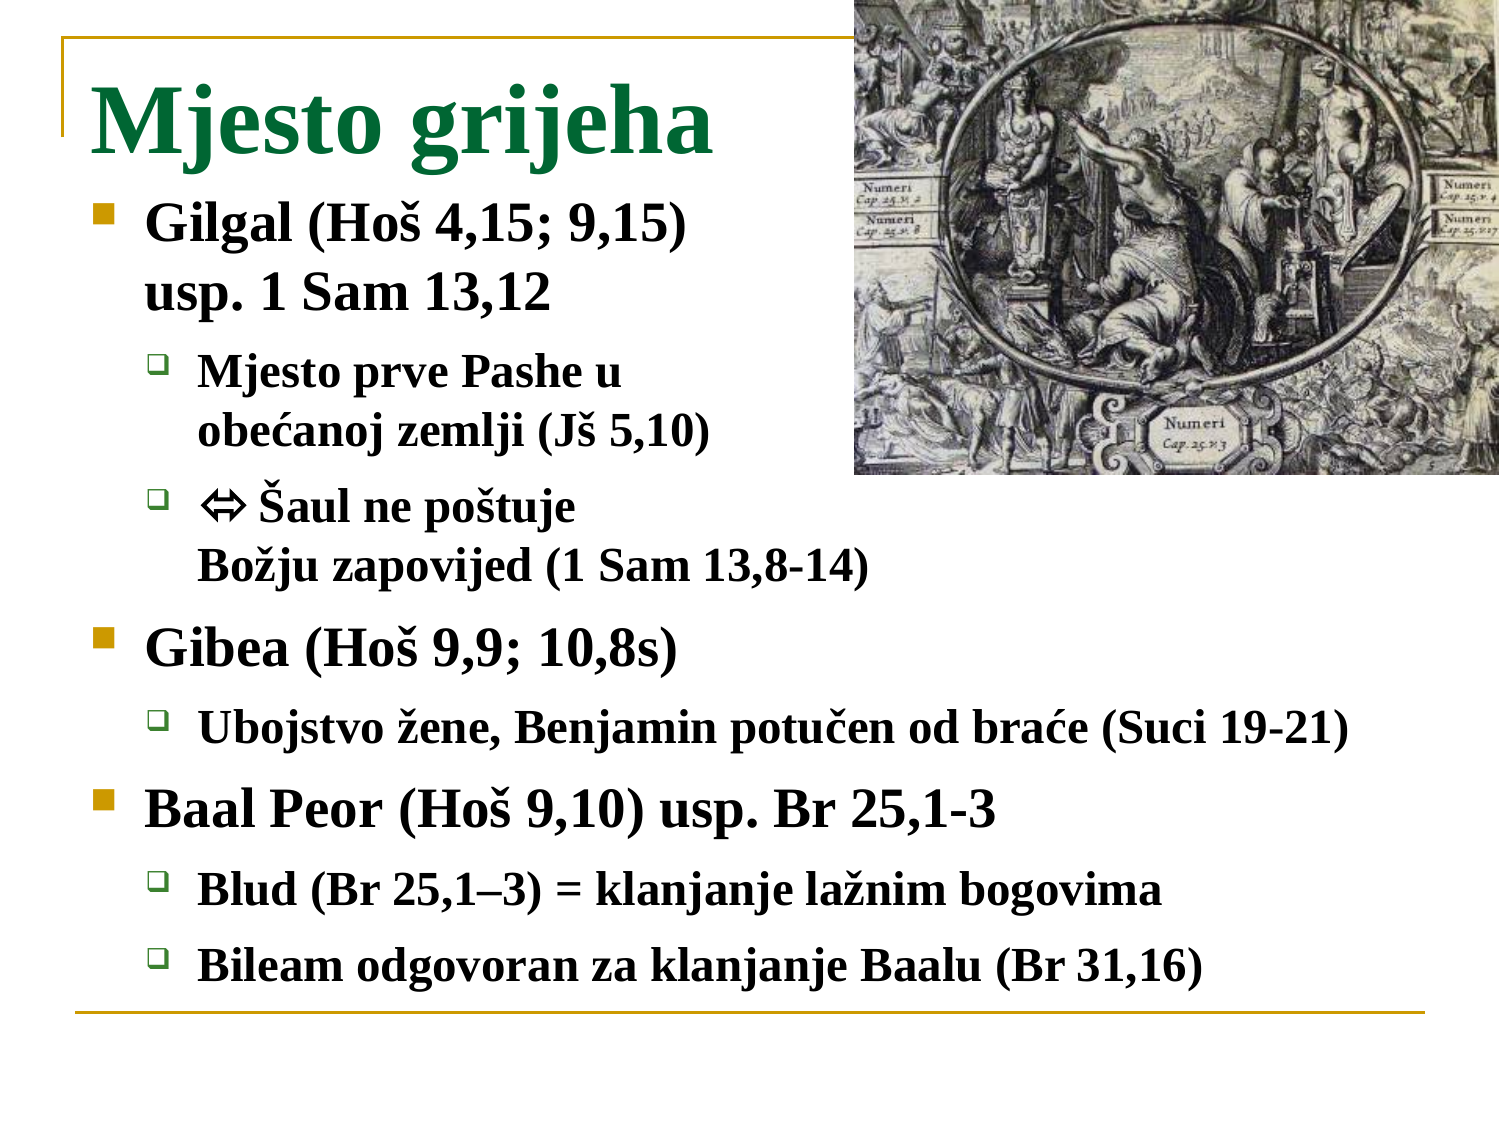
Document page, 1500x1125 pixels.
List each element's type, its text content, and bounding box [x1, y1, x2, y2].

picture [854, 0, 1499, 475]
title Mjesto grijeha [75, 45, 854, 177]
list Gilgal (Hoš 4,15; 9,15) usp. 1 Sam 13,12 Mjesto prve Pashe u obećanoj zemlji (Jš 5,10)  Šaul ne poštuje Božju zapovijed (1 Sam 13,8-14) Gibea (Hoš 9,9; 10,8s) Ubojstvo žene, Benjamin potučen od braće (Suci 19-21) Baal Peor (Hoš 9,10) usp. Br 25,1-3 Blud (Br 25,1–3) = klanjanje lažnim bogovima Bileam odgovoran za klanjanje Baalu (Br 31,16) [75, 177, 1477, 1006]
